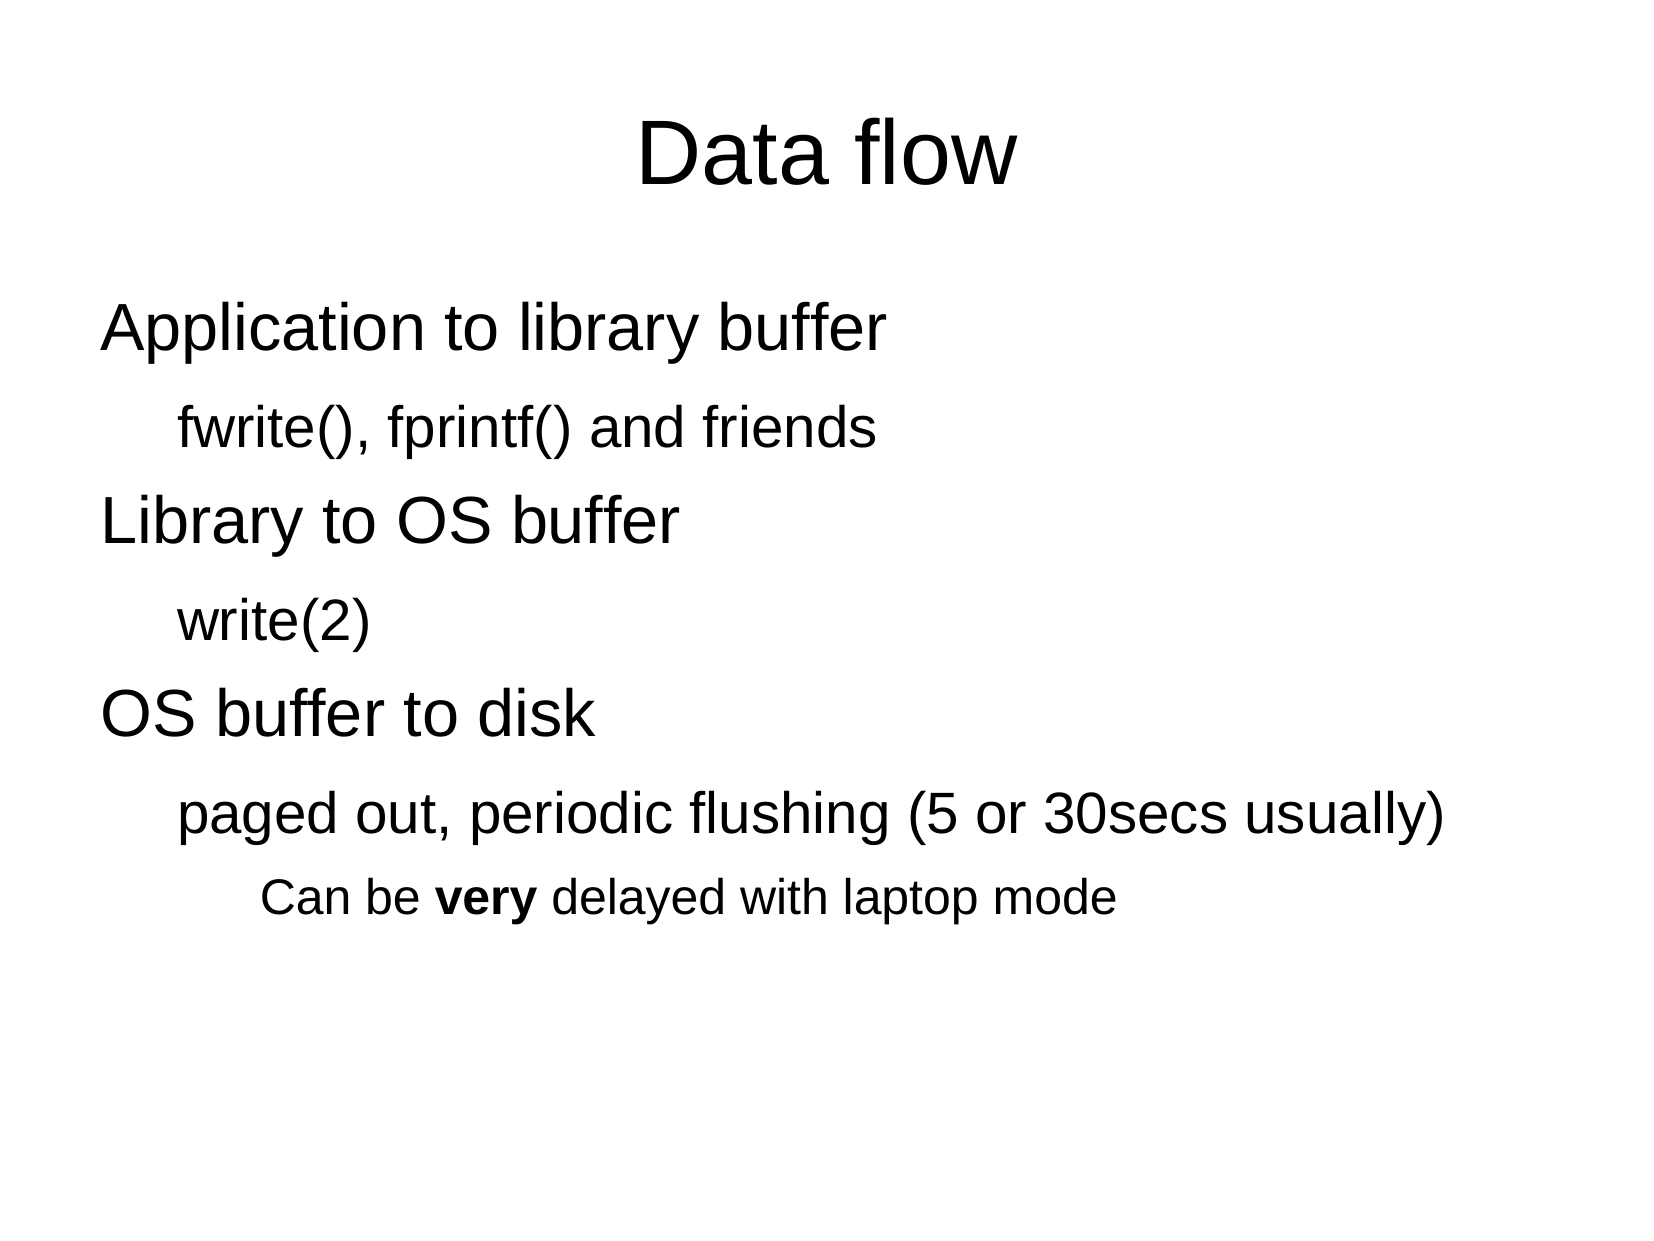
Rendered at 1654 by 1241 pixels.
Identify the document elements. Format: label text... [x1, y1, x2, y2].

title Data flow [82, 56, 1571, 250]
list Application to library buffer fwrite(), fprintf() and friends Library to OS buffer write(2) OS buffer to disk paged out, periodic flushing (5 or 30secs usually) Can be very delayed with laptop mode [82, 290, 1571, 1094]
